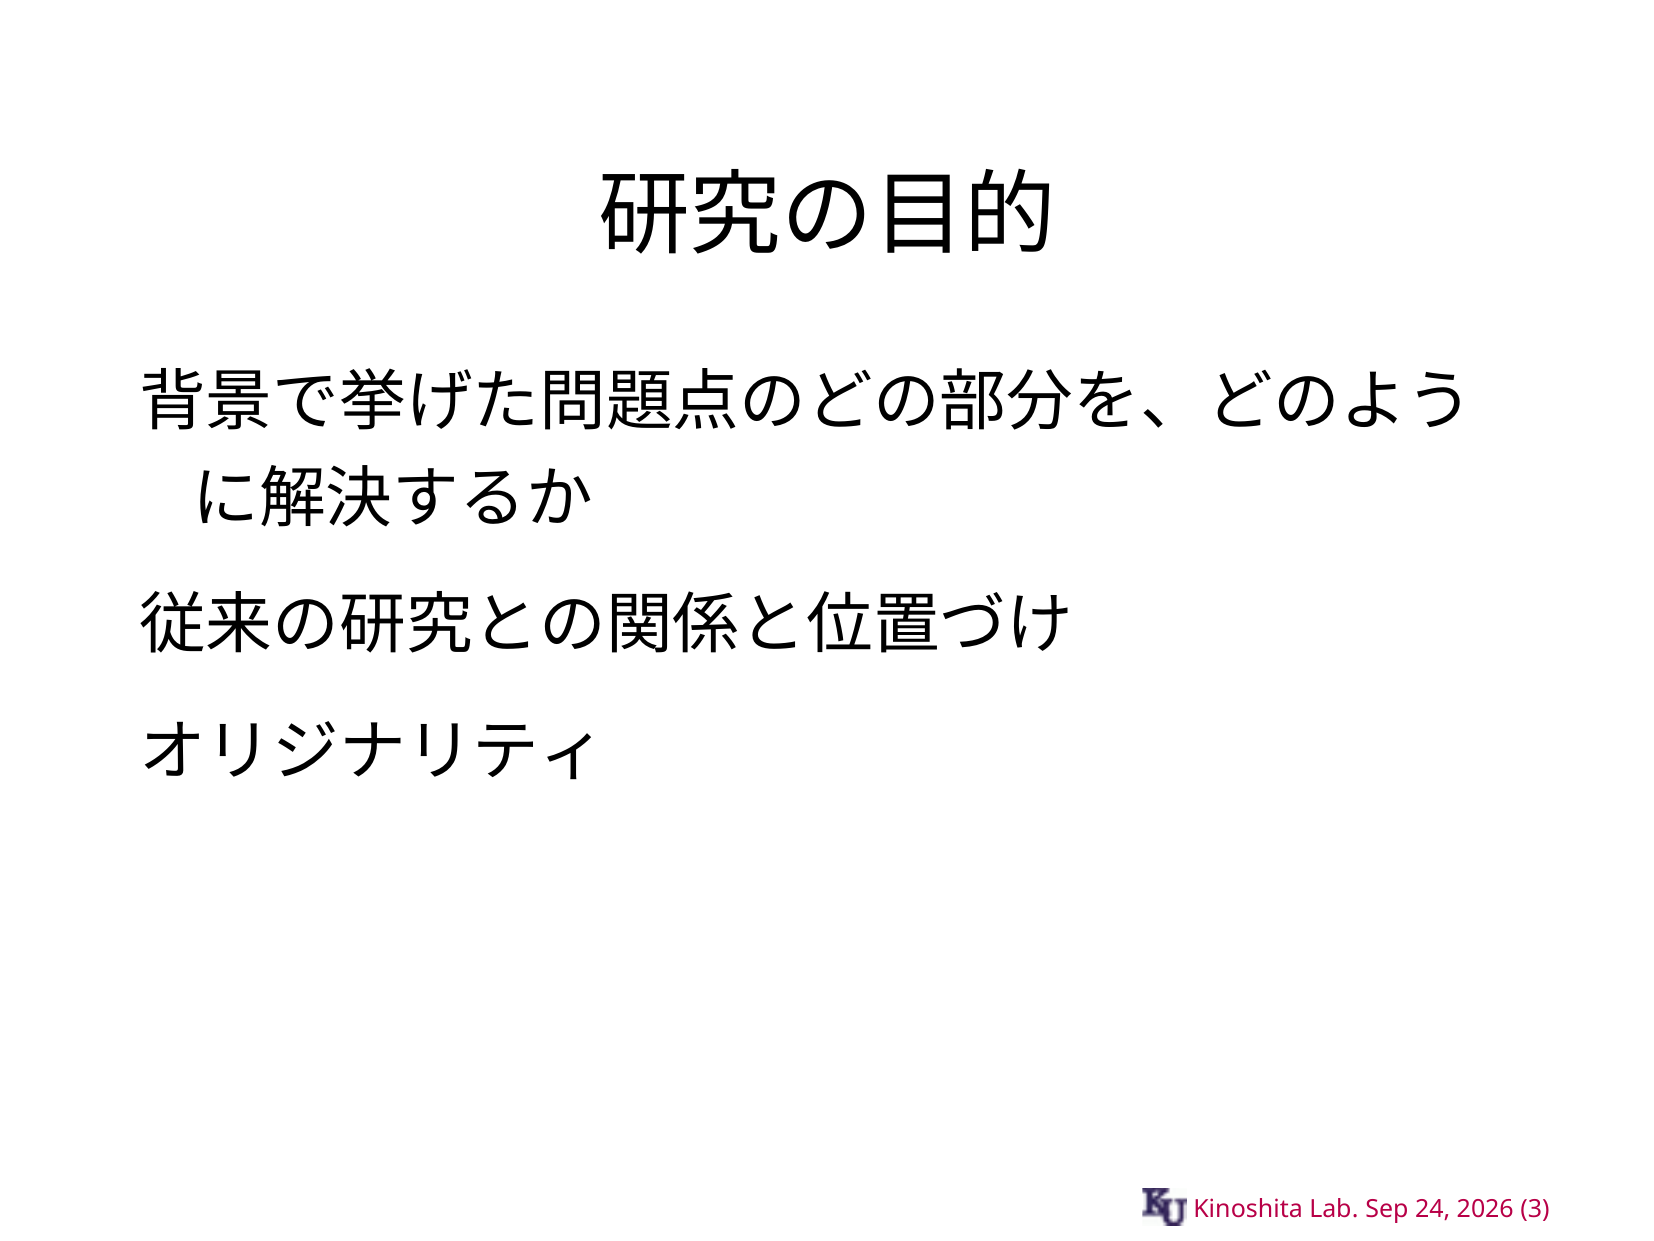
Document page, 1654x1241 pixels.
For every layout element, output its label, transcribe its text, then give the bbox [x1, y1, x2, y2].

title 研究の目的 [121, 102, 1534, 311]
picture [1142, 1188, 1187, 1226]
list 背景で挙げた問題点のどの部分を、どのように解決するか 従来の研究との関係と位置づけ オリジナリティ [121, 347, 1534, 1129]
